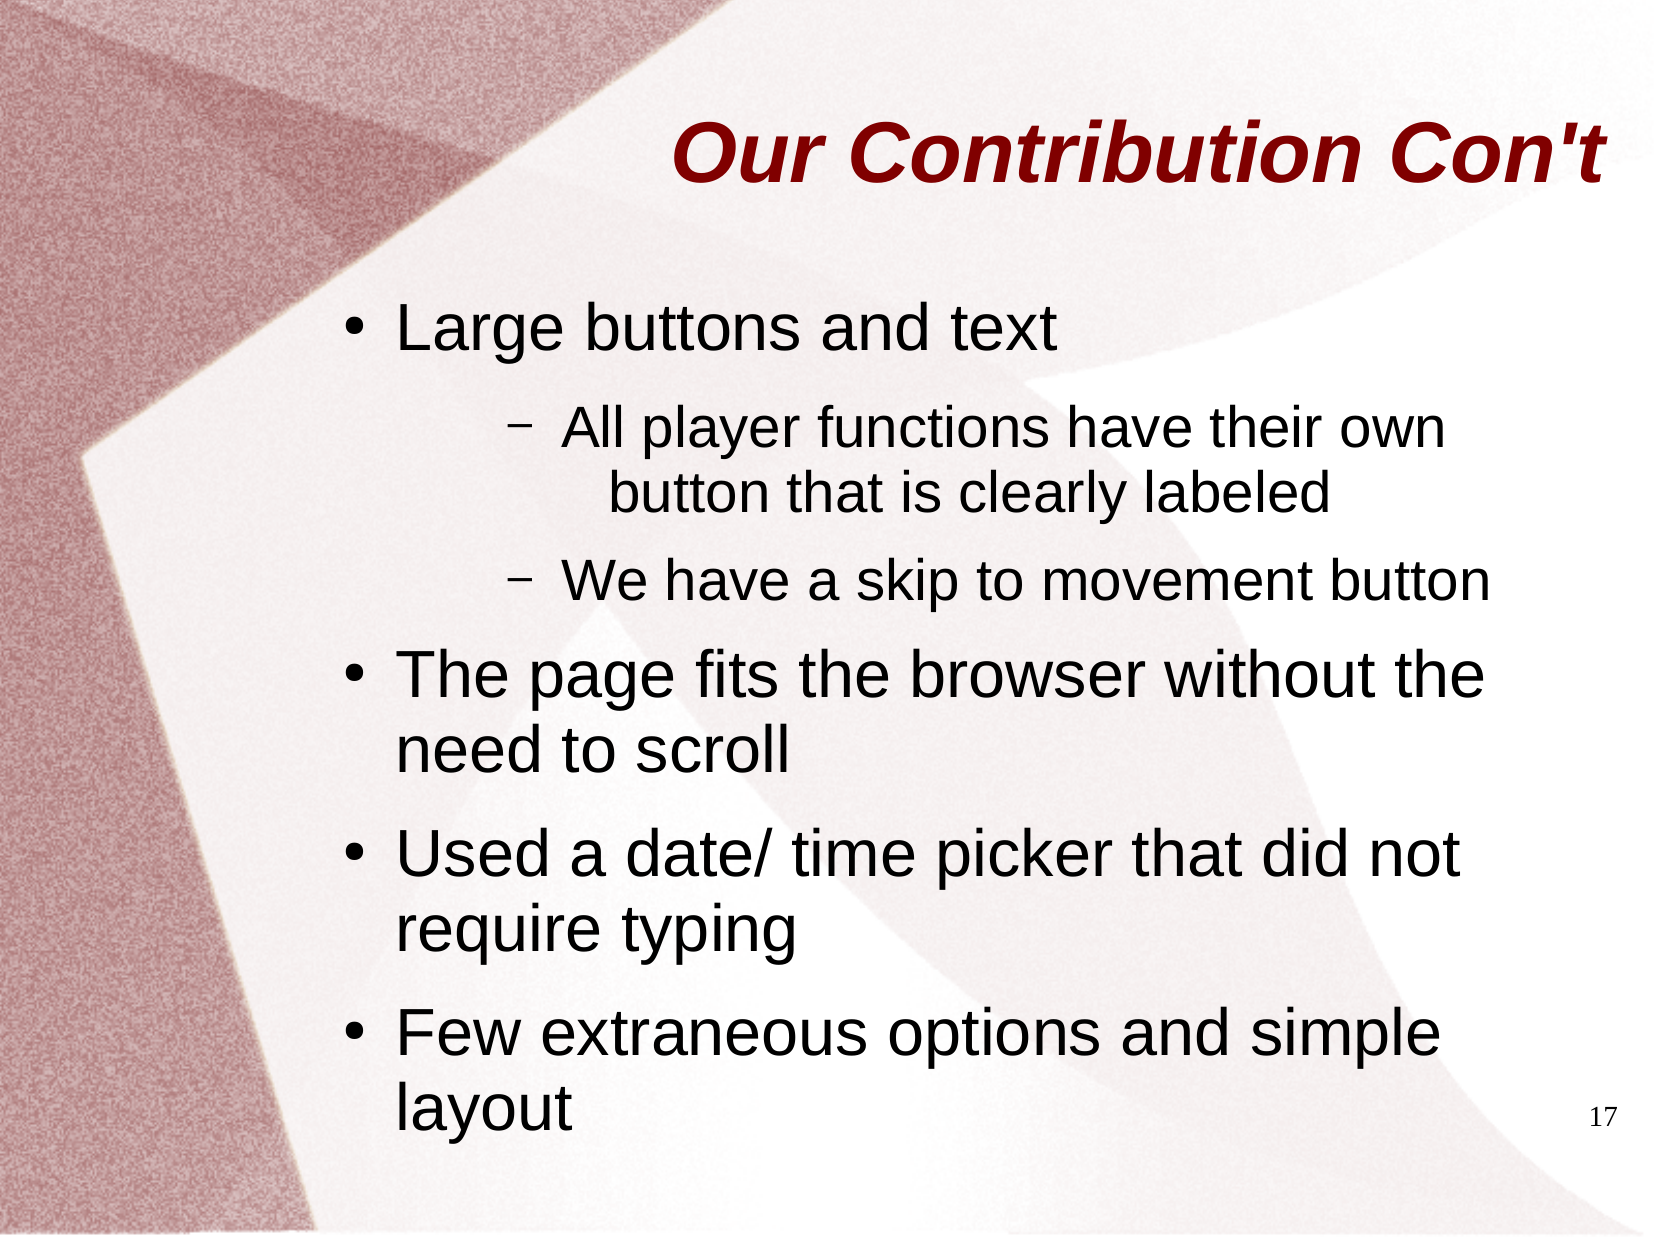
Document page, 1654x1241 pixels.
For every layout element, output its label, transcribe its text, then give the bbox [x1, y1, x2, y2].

picture [0, 0, 1654, 1241]
title Our Contribution Con't [596, 49, 1607, 257]
list Large buttons and text All player functions have their own button that is clearly labeled We have a skip to movement button The page fits the browser without the need to scroll Used a date/ time picker that did not require typing Few extraneous options and simple layout [324, 290, 1601, 1144]
